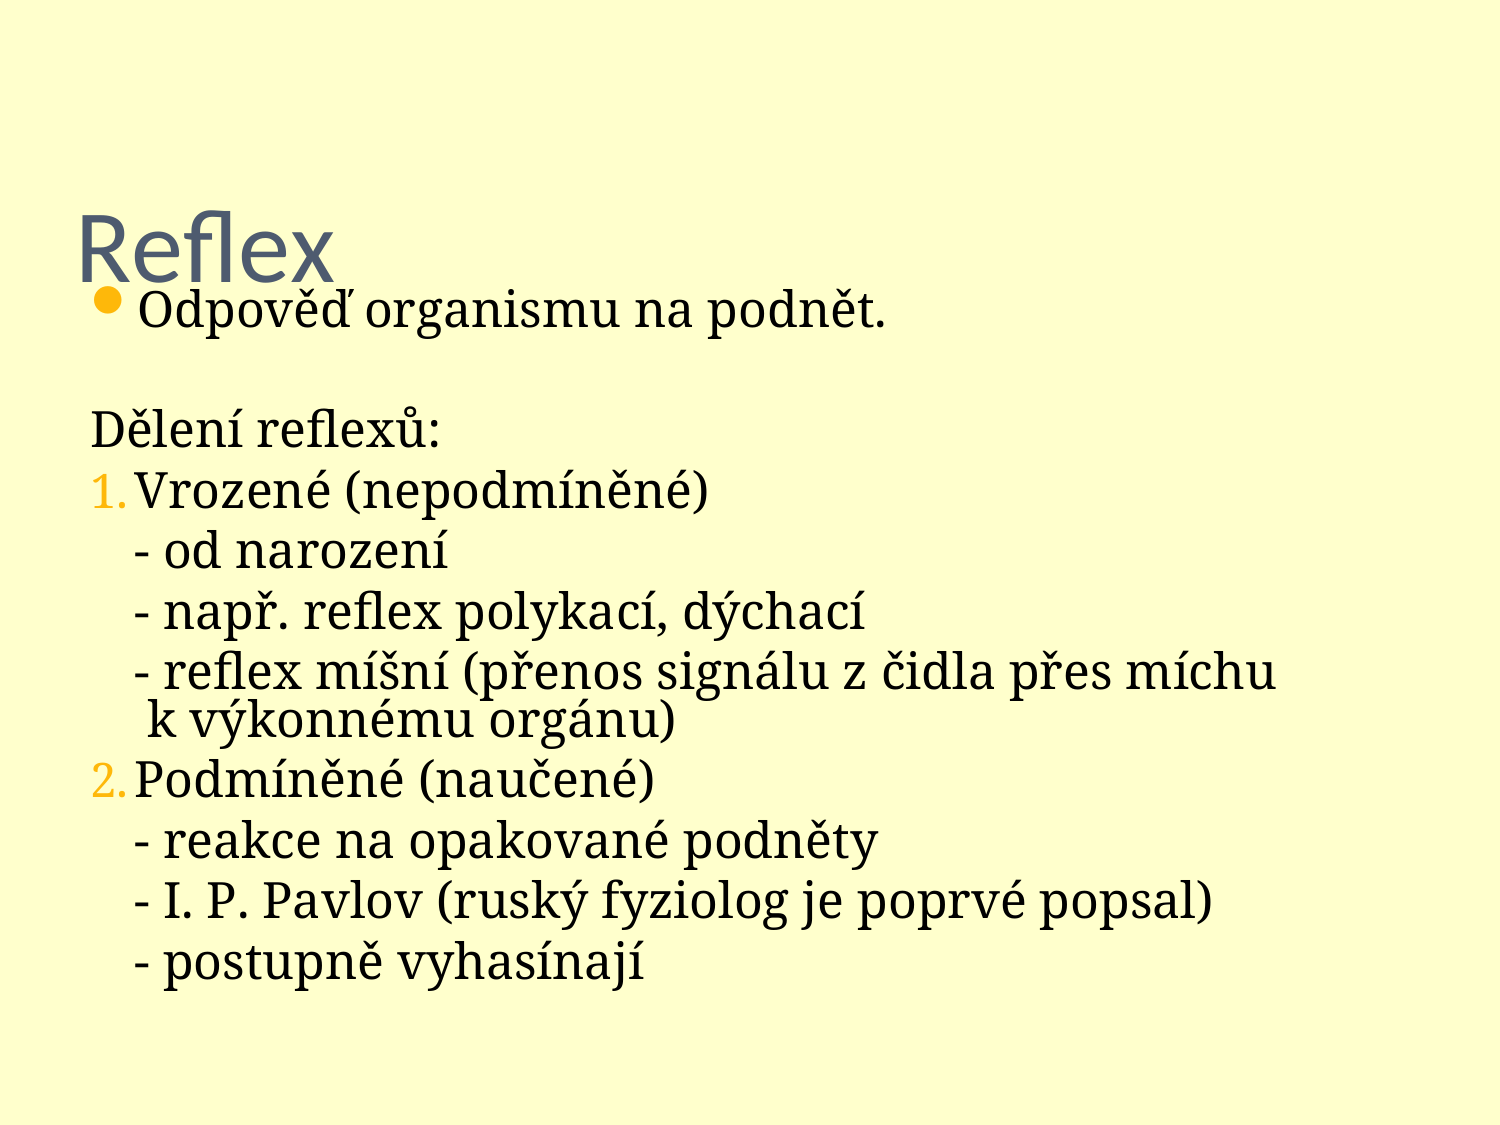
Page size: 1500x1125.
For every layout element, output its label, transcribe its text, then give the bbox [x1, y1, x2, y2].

list Odpověď organismu na podnět. Dělení reflexů: Vrozené (nepodmíněné) - od narození - např. reflex polykací, dýchací - reflex míšní (přenos signálu z čidla přes míchu k výkonnému orgánu) Podmíněné (naučené) - reakce na opakované podněty - I. P. Pavlov (ruský fyziolog je poprvé popsal) - postupně vyhasínají [75, 281, 1426, 1125]
title Reflex [75, 115, 1426, 281]
